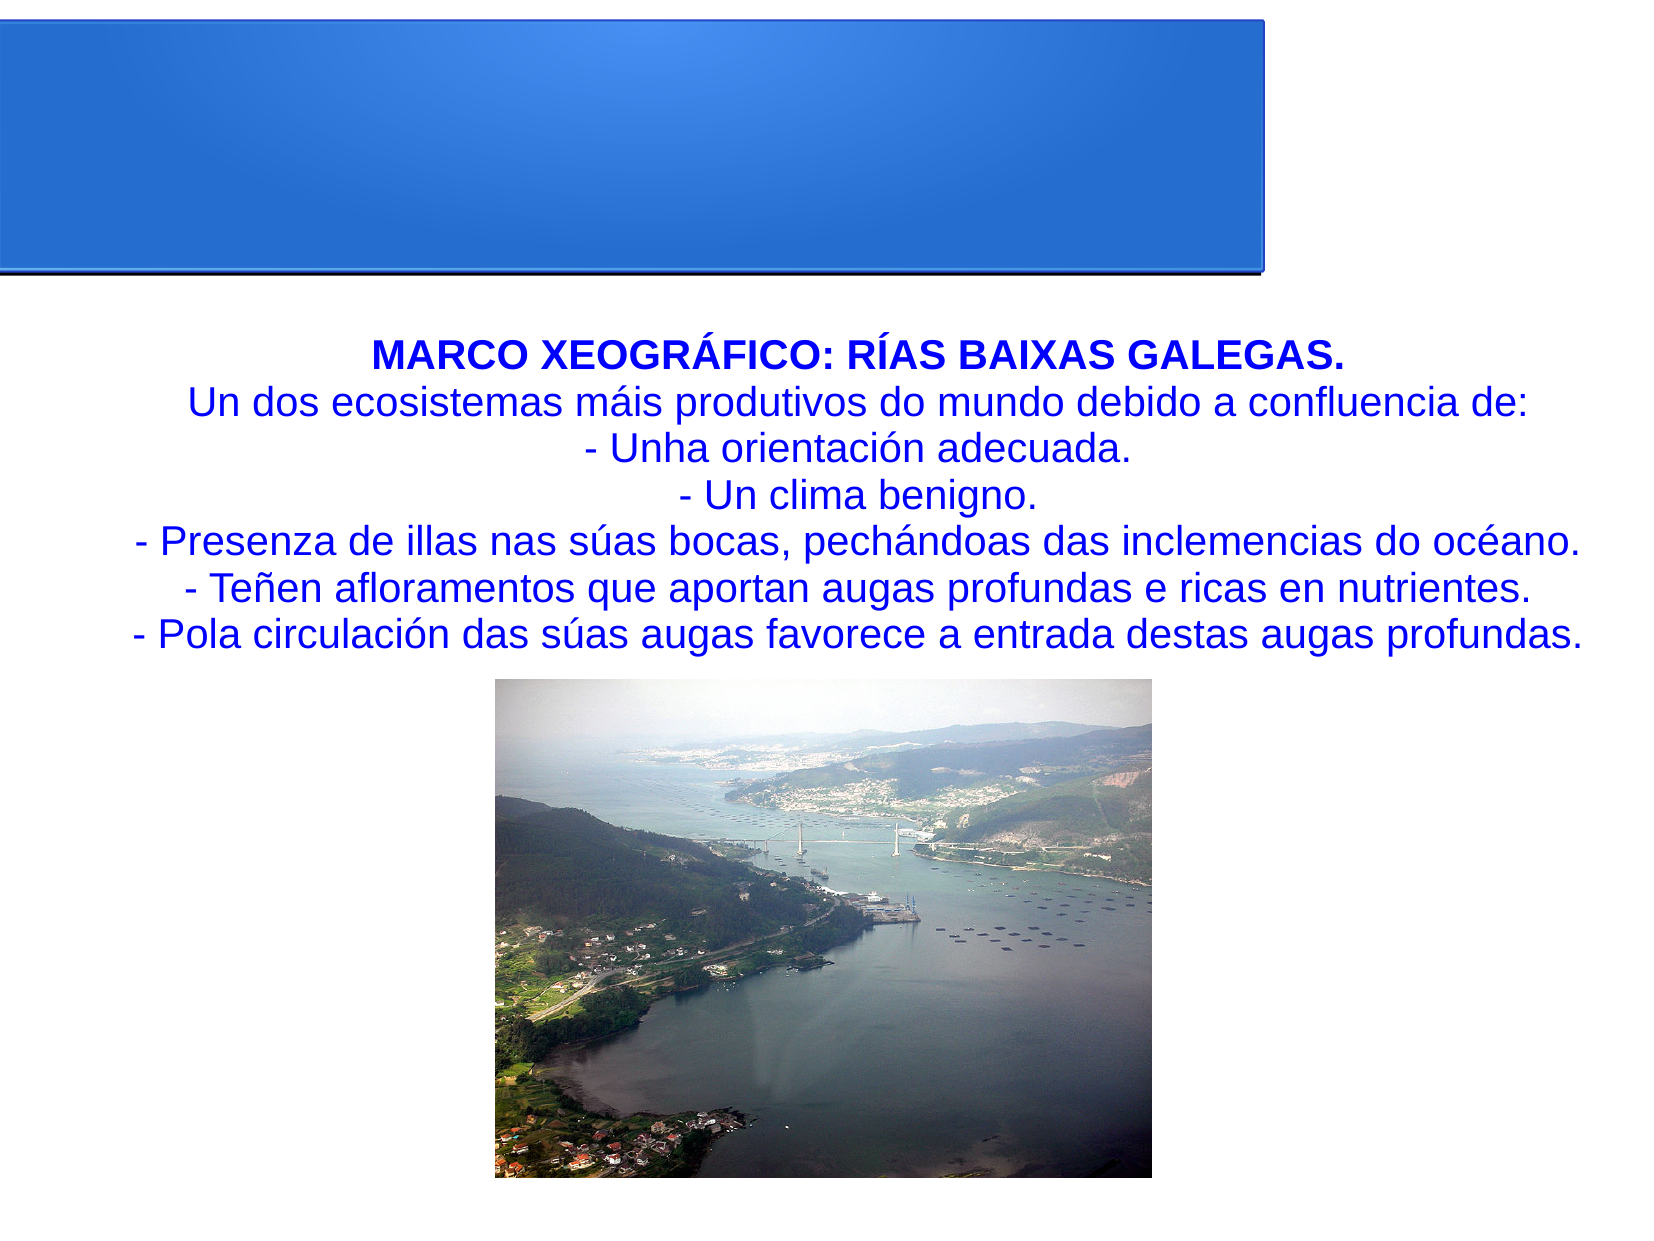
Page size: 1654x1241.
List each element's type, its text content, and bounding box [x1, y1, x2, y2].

picture [495, 679, 1152, 1178]
text_box MARCO XEOGRÁFICO: RÍAS BAIXAS GALEGAS. Un dos ecosistemas máis produtivos do mundo debido a confluencia de: - Unha orientación adecuada. - Un clima benigno. - Presenza de illas nas súas bocas, pechándoas das inclemencias do océano. - Teñen afloramentos que aportan augas profundas e ricas en nutrientes. - Pola circulación das súas augas favorece a entrada destas augas profundas. [117, 324, 1599, 770]
